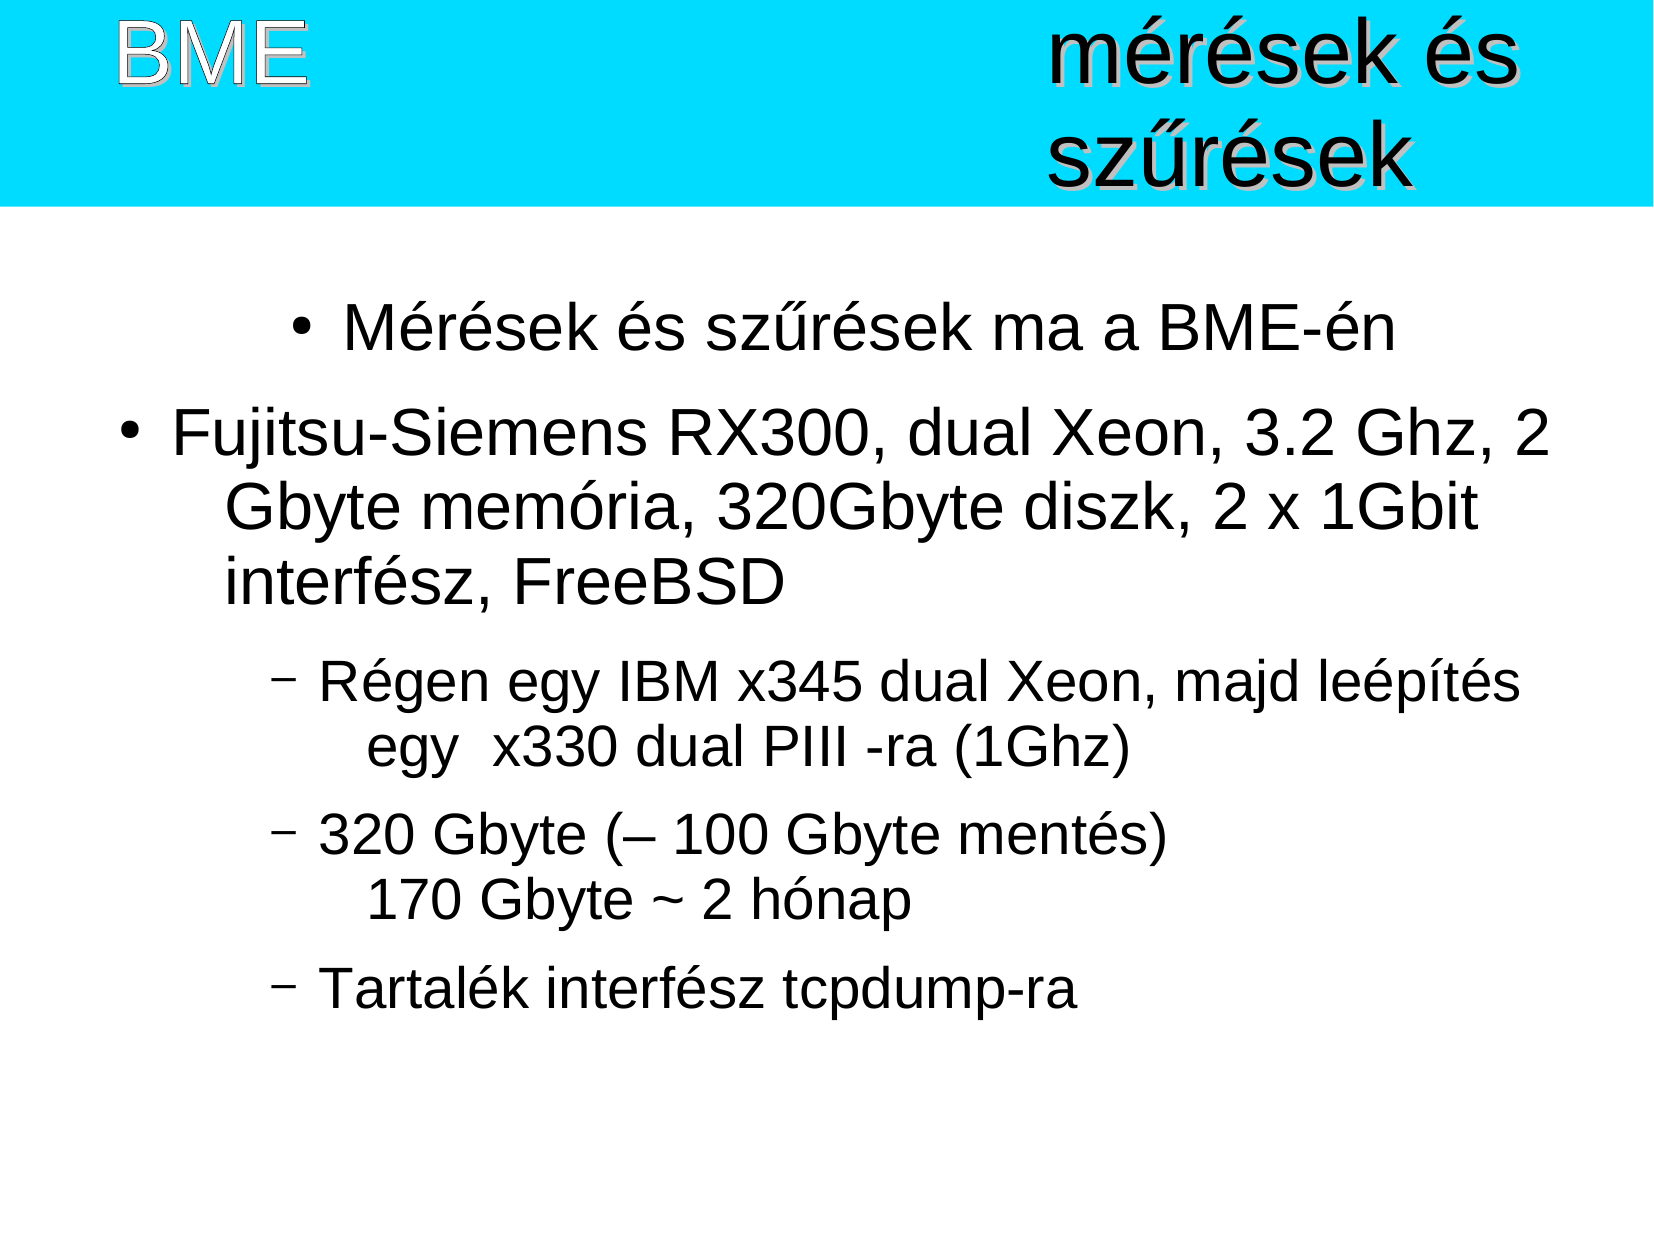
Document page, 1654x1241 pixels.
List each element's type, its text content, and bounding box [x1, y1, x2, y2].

title BME mérések és szűrések [0, 0, 1654, 207]
list Mérések és szűrések ma a BME-én Fujitsu-Siemens RX300, dual Xeon, 3.2 Ghz, 2 Gbyte memória, 320Gbyte diszk, 2 x 1Gbit interfész, FreeBSD Régen egy IBM x345 dual Xeon, majd leépítés egy x330 dual PIII -ra (1Ghz) 320 Gbyte (– 100 Gbyte mentés) 170 Gbyte ~ 2 hónap Tartalék interfész tcpdump-ra [82, 290, 1571, 1109]
